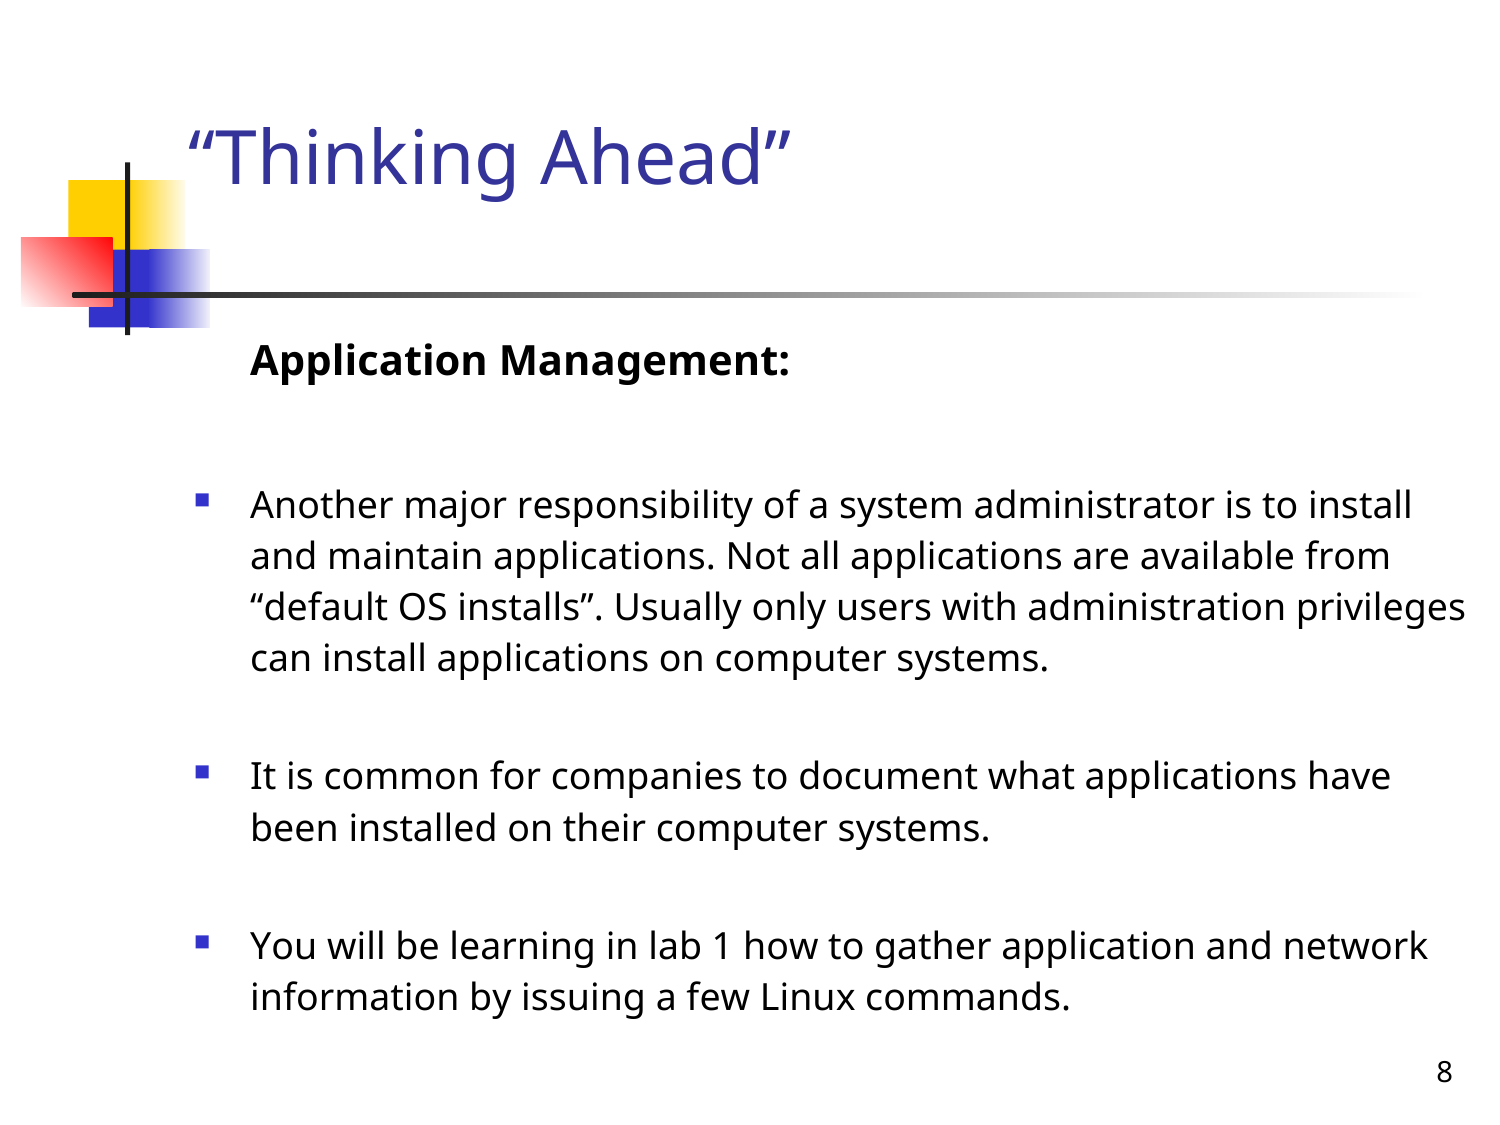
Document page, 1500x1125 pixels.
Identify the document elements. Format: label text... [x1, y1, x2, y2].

title “Thinking Ahead” [188, 42, 1468, 268]
list Application Management: Another major responsibility of a system administrator is to install and maintain applications. Not all applications are available from “default OS installs”. Usually only users with administration privileges can install applications on computer systems. It is common for companies to document what applications have been installed on their computer systems. You will be learning in lab 1 how to gather application and network information by issuing a few Linux commands. [193, 331, 1469, 1059]
